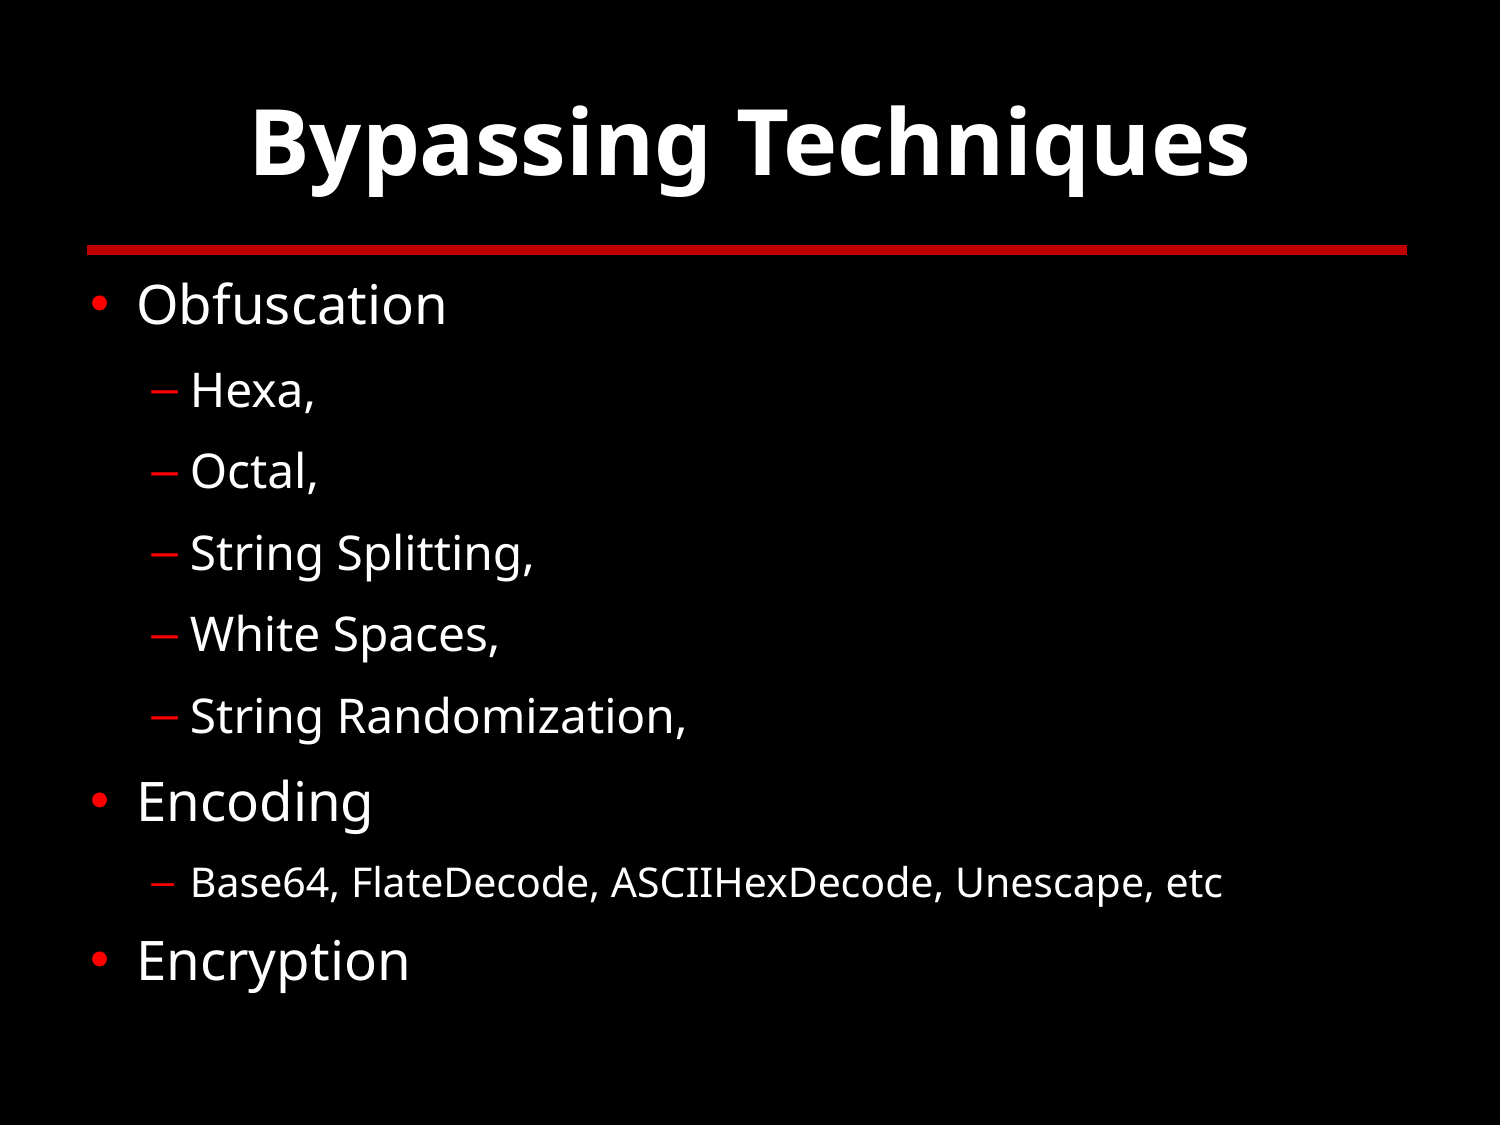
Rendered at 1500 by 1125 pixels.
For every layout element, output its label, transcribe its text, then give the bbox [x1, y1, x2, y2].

title Bypassing Techniques [75, 45, 1425, 233]
list Obfuscation Hexa, Octal, String Splitting, White Spaces, String Randomization, Encoding Base64, FlateDecode, ASCIIHexDecode, Unescape, etc Encryption [75, 262, 1425, 1005]
